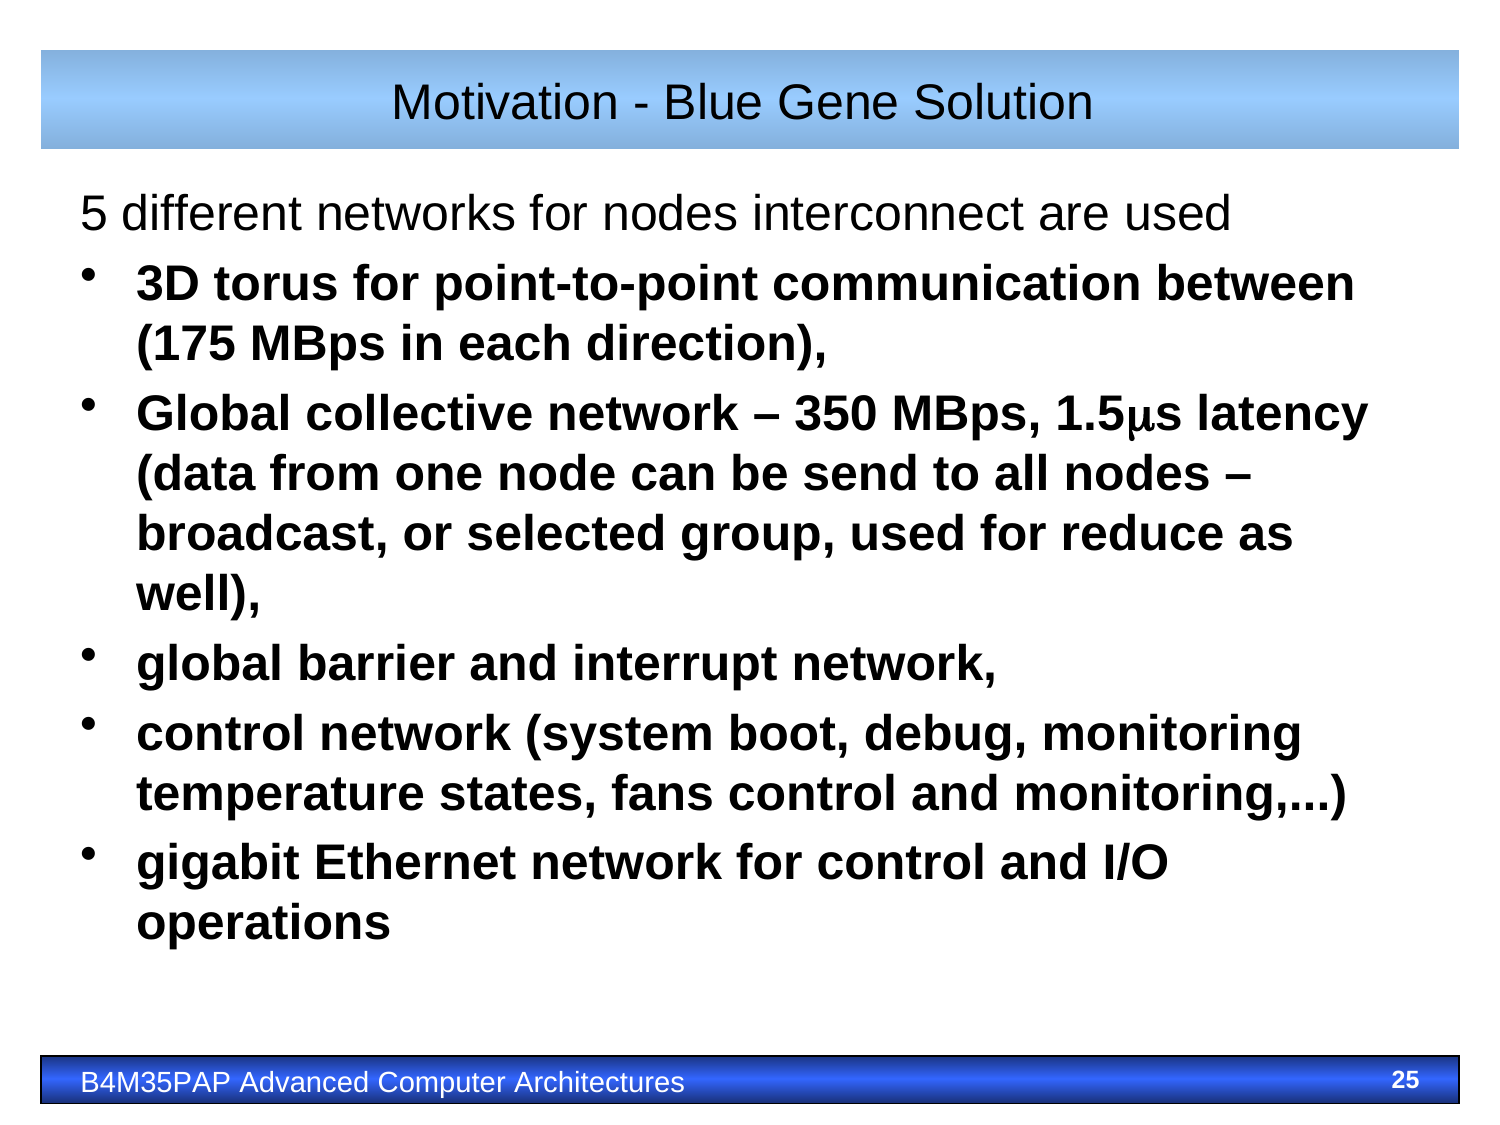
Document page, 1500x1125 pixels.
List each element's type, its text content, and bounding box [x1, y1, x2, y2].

title Motivation - Blue Gene Solution [41, 50, 1459, 149]
list 5 different networks for nodes interconnect are used 3D torus for point-to-point communication between (175 MBps in each direction), Global collective network – 350 MBps, 1.5s latency (data from one node can be send to all nodes – broadcast, or selected group, used for reduce as well), global barrier and interrupt network, control network (system boot, debug, monitoring temperature states, fans control and monitoring,...) gigabit Ethernet network for control and I/O operations [64, 172, 1436, 1000]
